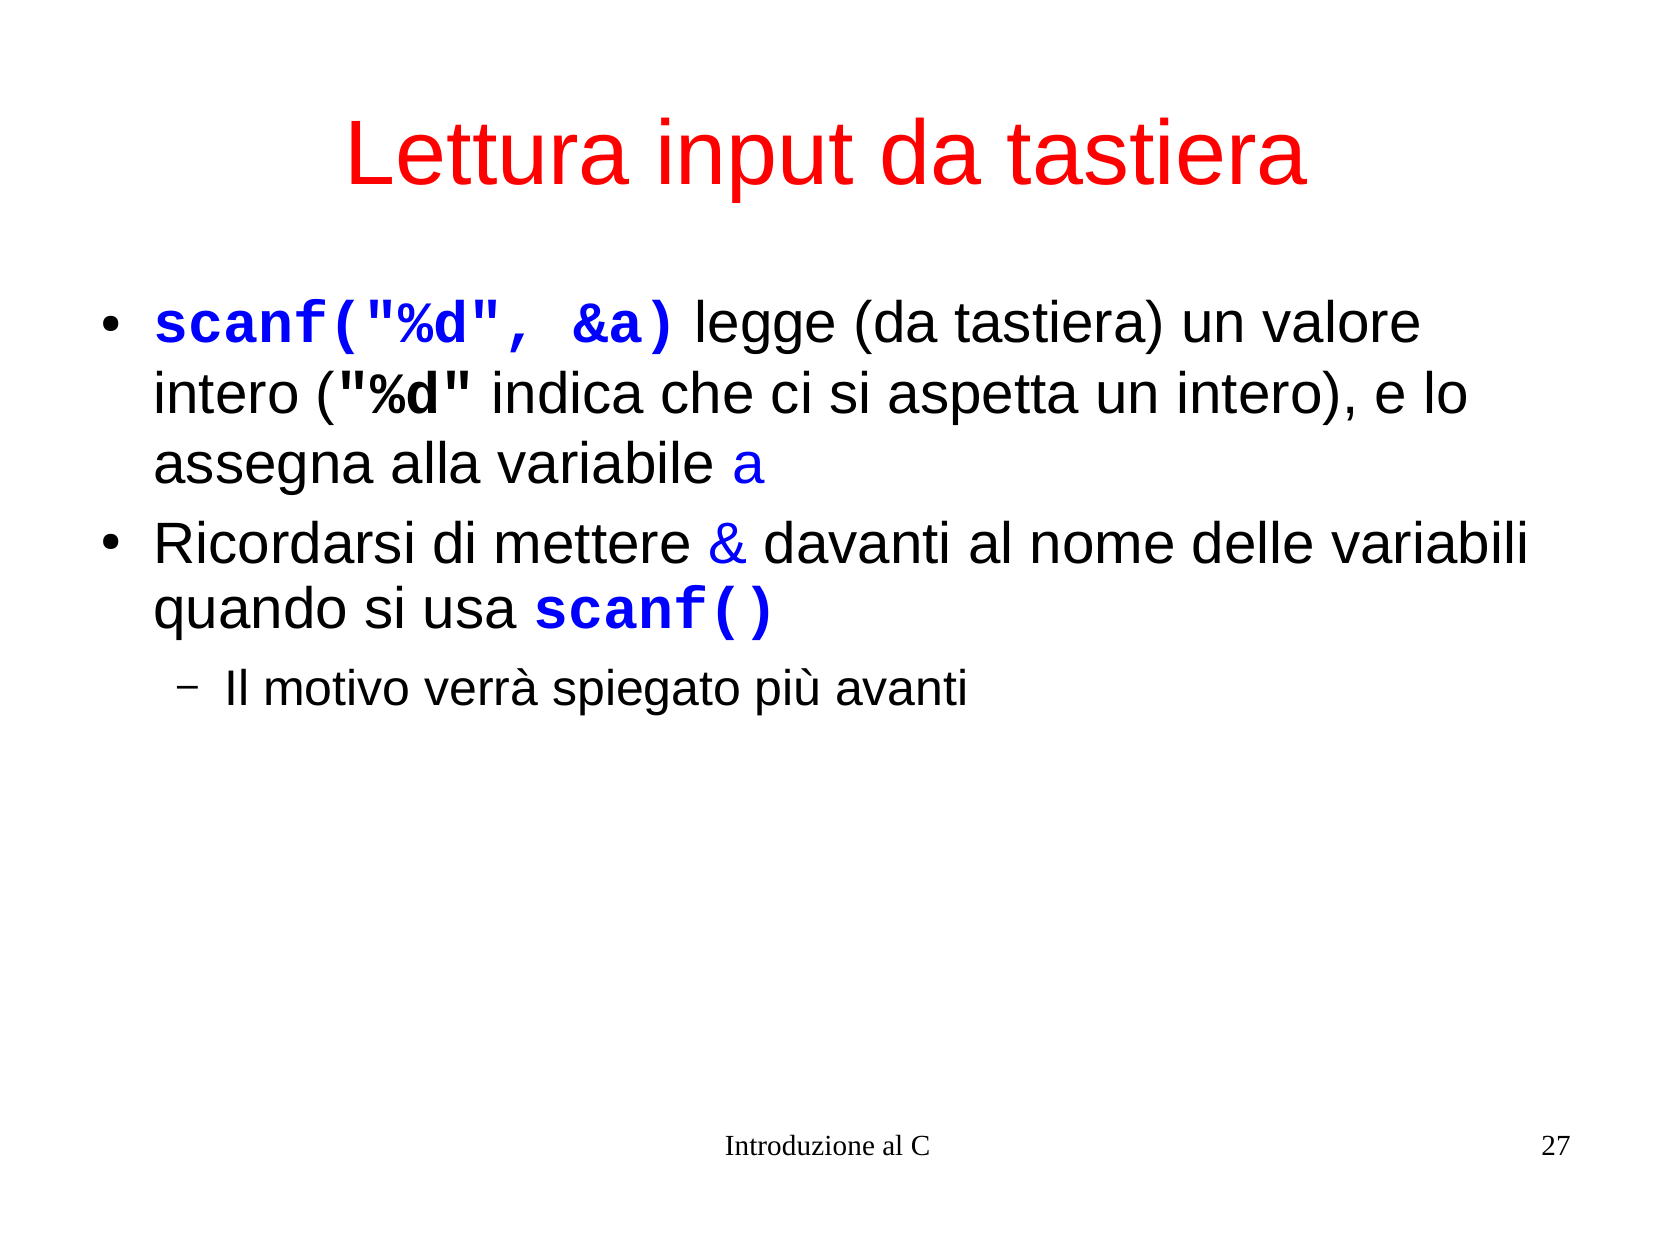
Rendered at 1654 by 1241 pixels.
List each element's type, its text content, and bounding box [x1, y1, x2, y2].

list scanf("%d", &a) legge (da tastiera) un valore intero ("%d" indica che ci si aspetta un intero), e lo assegna alla variabile a Ricordarsi di mettere & davanti al nome delle variabili quando si usa scanf() Il motivo verrà spiegato più avanti [82, 290, 1571, 1109]
title Lettura input da tastiera [82, 49, 1571, 257]
